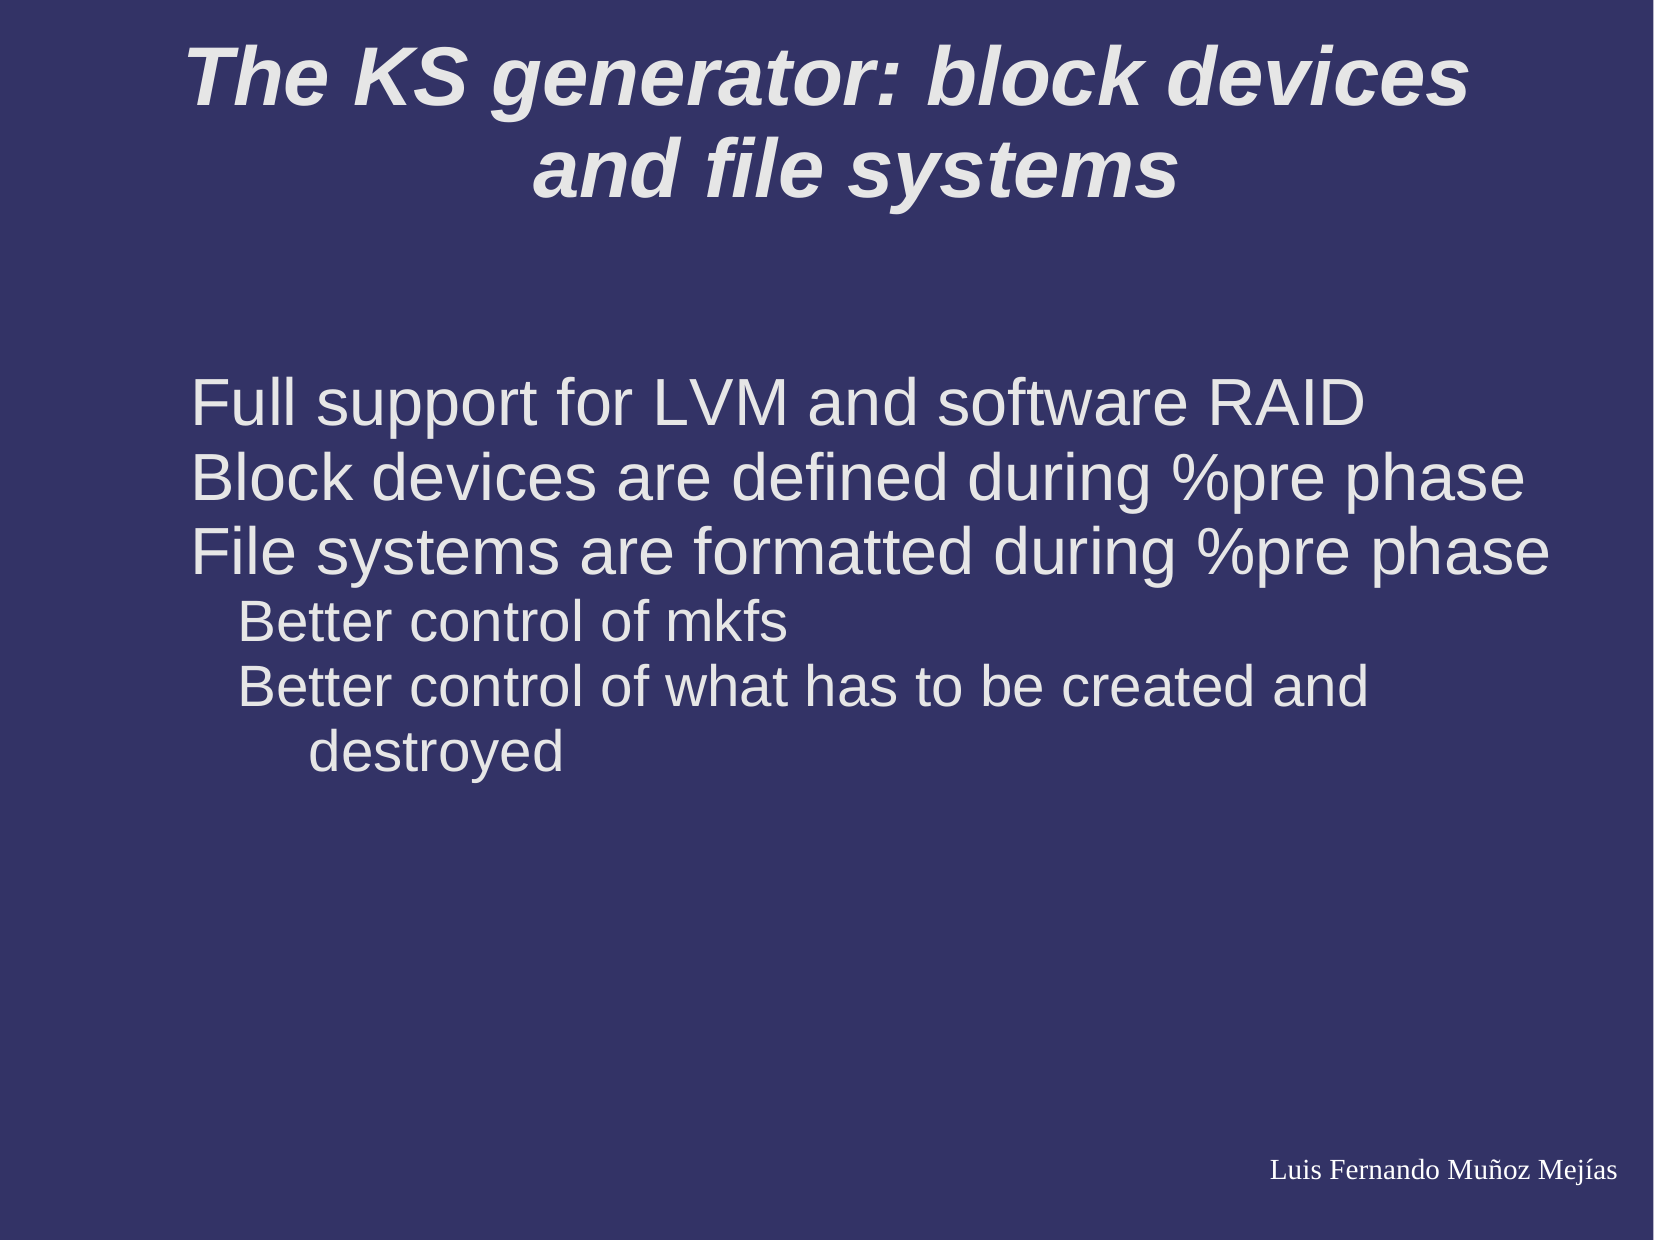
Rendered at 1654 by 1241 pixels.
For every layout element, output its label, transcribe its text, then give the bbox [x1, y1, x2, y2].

list Full support for LVM and software RAID Block devices are defined during %pre phase File systems are formatted during %pre phase Better control of mkfs Better control of what has to be created and destroyed [178, 364, 1570, 1132]
title The KS generator: block devices and file systems [121, 19, 1534, 227]
